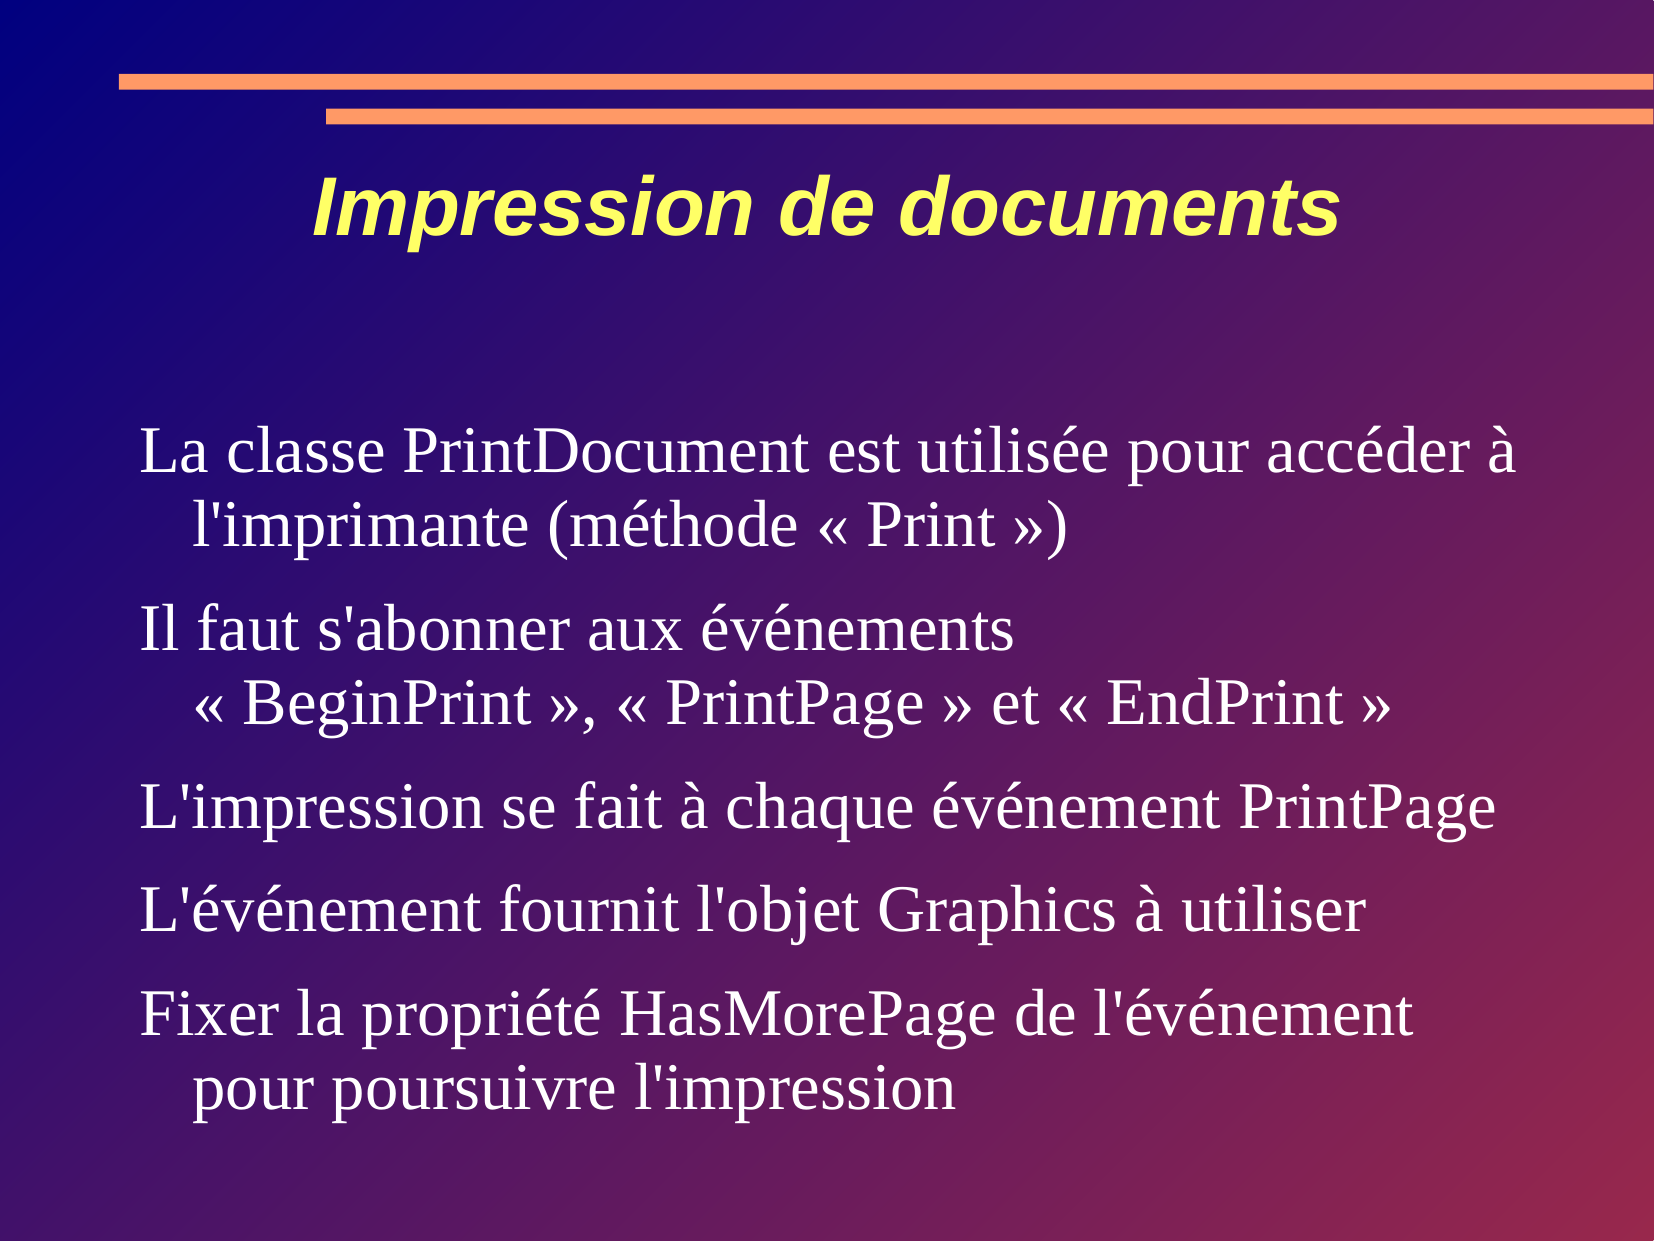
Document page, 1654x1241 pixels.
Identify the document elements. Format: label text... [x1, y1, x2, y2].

list La classe PrintDocument est utilisée pour accéder à l'imprimante (méthode « Print ») Il faut s'abonner aux événements « BeginPrint », « PrintPage » et « EndPrint » L'impression se fait à chaque événement PrintPage L'événement fournit l'objet Graphics à utiliser Fixer la propriété HasMorePage de l'événement pour poursuivre l'impression [121, 413, 1570, 1124]
title Impression de documents [121, 102, 1534, 311]
